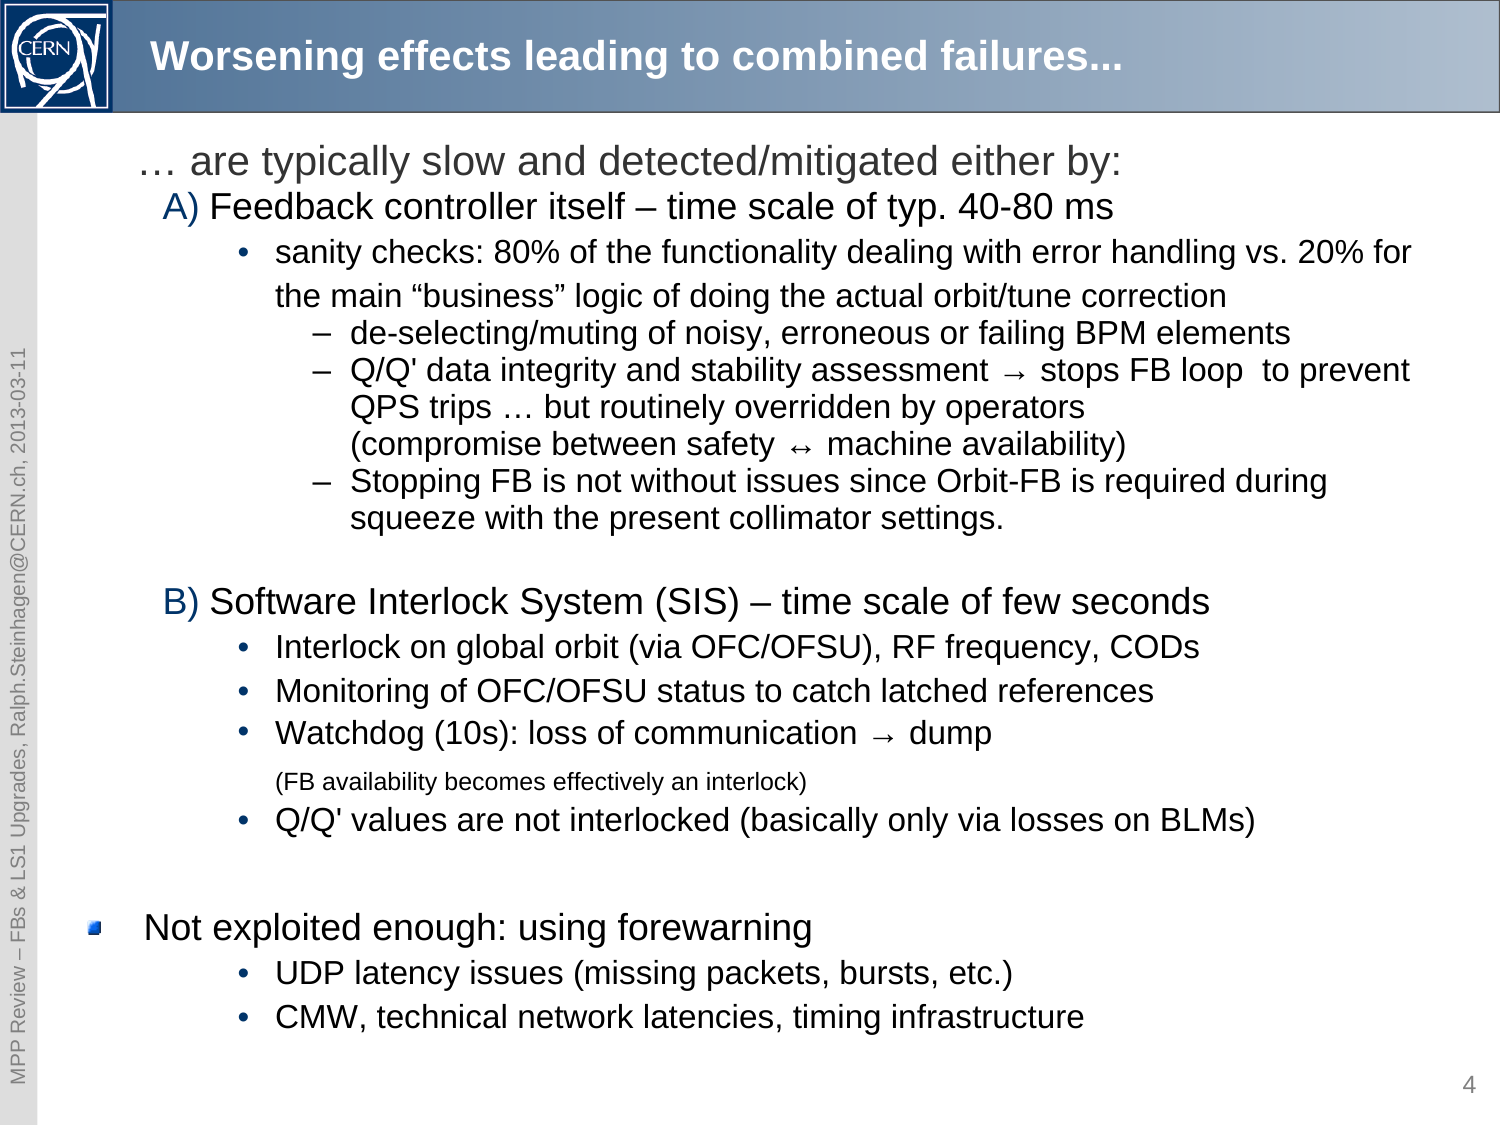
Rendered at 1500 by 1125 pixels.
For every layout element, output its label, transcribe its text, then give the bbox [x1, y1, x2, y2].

list … are typically slow and detected/mitigated either by: Feedback controller itself – time scale of typ. 40-80 ms sanity checks: 80% of the functionality dealing with error handling vs. 20% for the main “business” logic of doing the actual orbit/tune correction de-selecting/muting of noisy, erroneous or failing BPM elements Q/Q' data integrity and stability assessment → stops FB loop to prevent QPS trips … but routinely overridden by operators (compromise between safety ↔ machine availability) Stopping FB is not without issues since Orbit-FB is required during squeeze with the present collimator settings. Software Interlock System (SIS) – time scale of few seconds Interlock on global orbit (via OFC/OFSU), RF frequency, CODs Monitoring of OFC/OFSU status to catch latched references Watchdog (10s): loss of communication → dump (FB availability becomes effectively an interlock) Q/Q' values are not interlocked (basically only via losses on BLMs) Not exploited enough: using forewarning UDP latency issues (missing packets, bursts, etc.) CMW, technical network latencies, timing infrastructure [87, 137, 1438, 1036]
picture [0, 0, 113, 113]
title Worsening effects leading to combined failures... [150, 0, 1201, 113]
